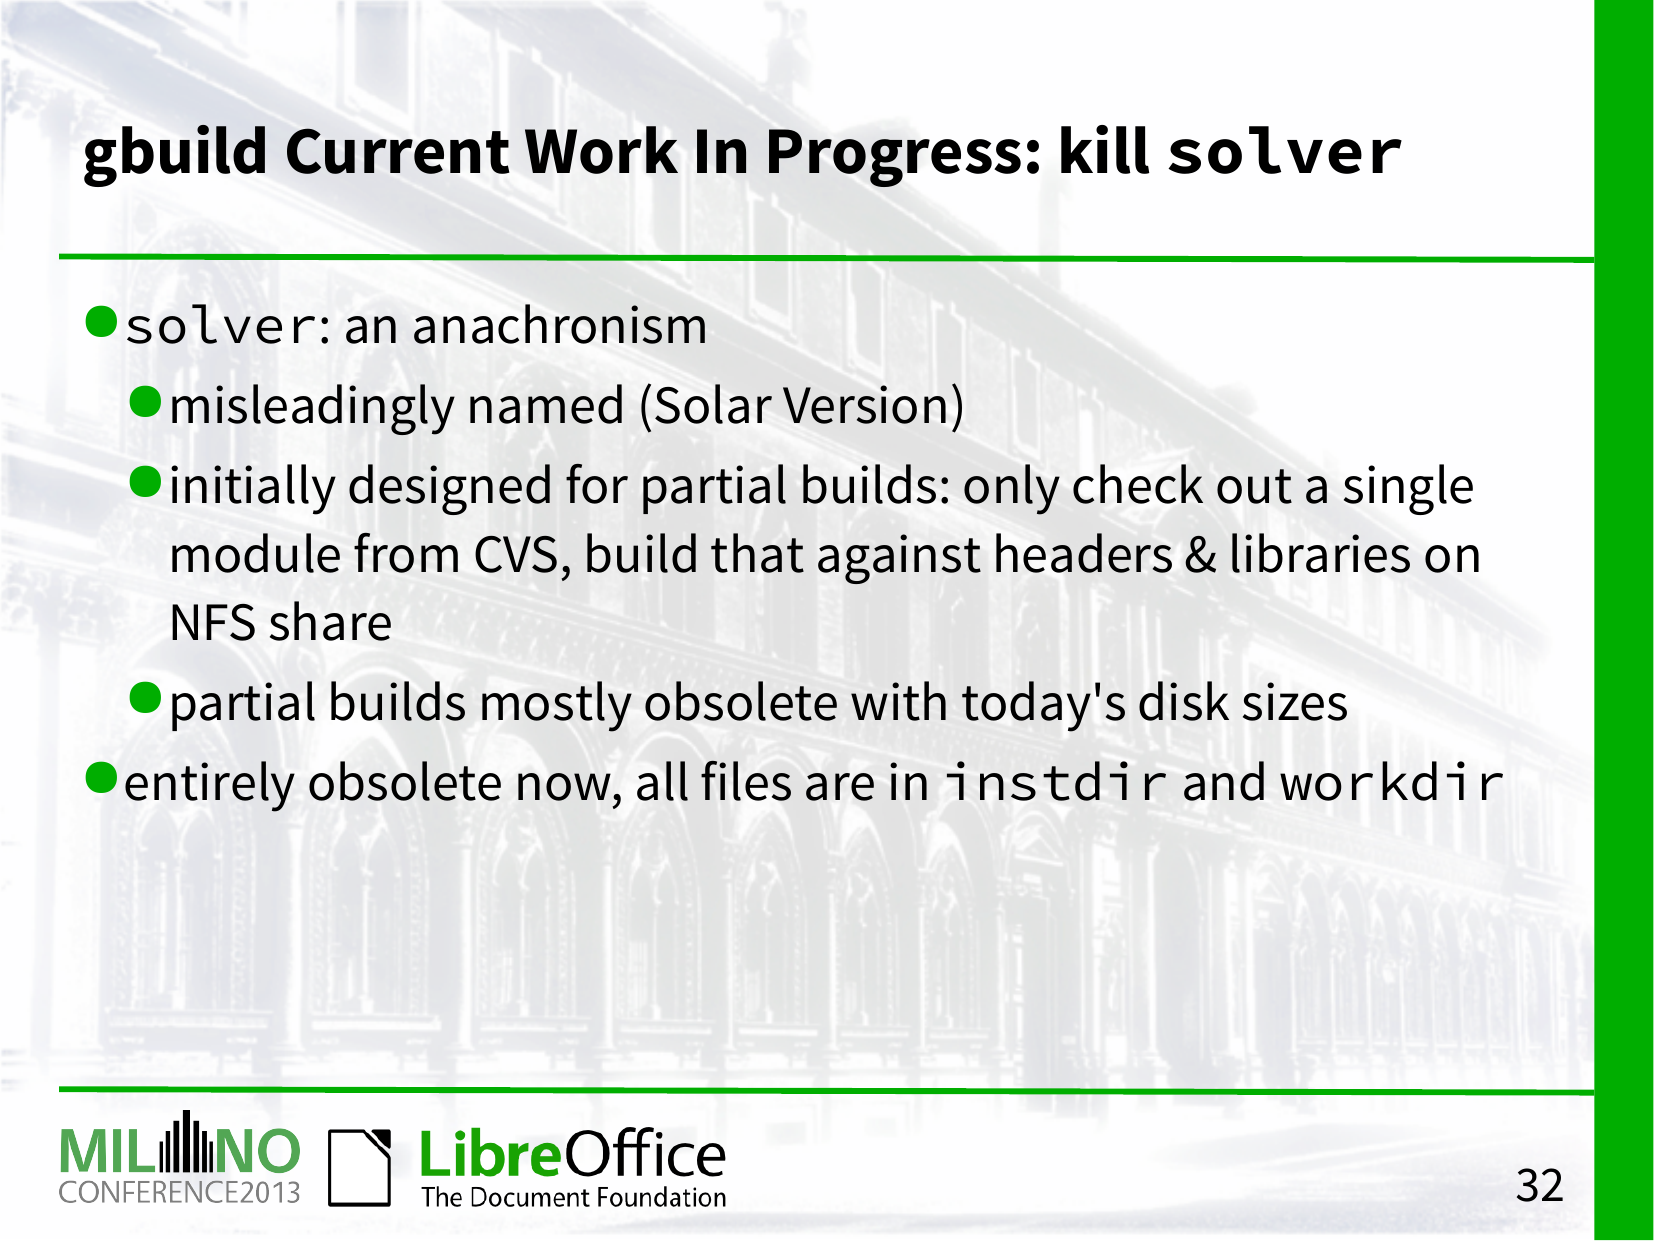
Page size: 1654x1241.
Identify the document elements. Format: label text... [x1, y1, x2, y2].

list solver: an anachronism misleadingly named (Solar Version) initially designed for partial builds: only check out a single module from CVS, build that against headers & libraries on NFS share partial builds mostly obsolete with today's disk sizes entirely obsolete now, all files are in instdir and workdir [35, 290, 1524, 1010]
title gbuild Current Work In Progress: kill solver [47, 66, 1583, 215]
picture [0, 0, 1594, 1241]
